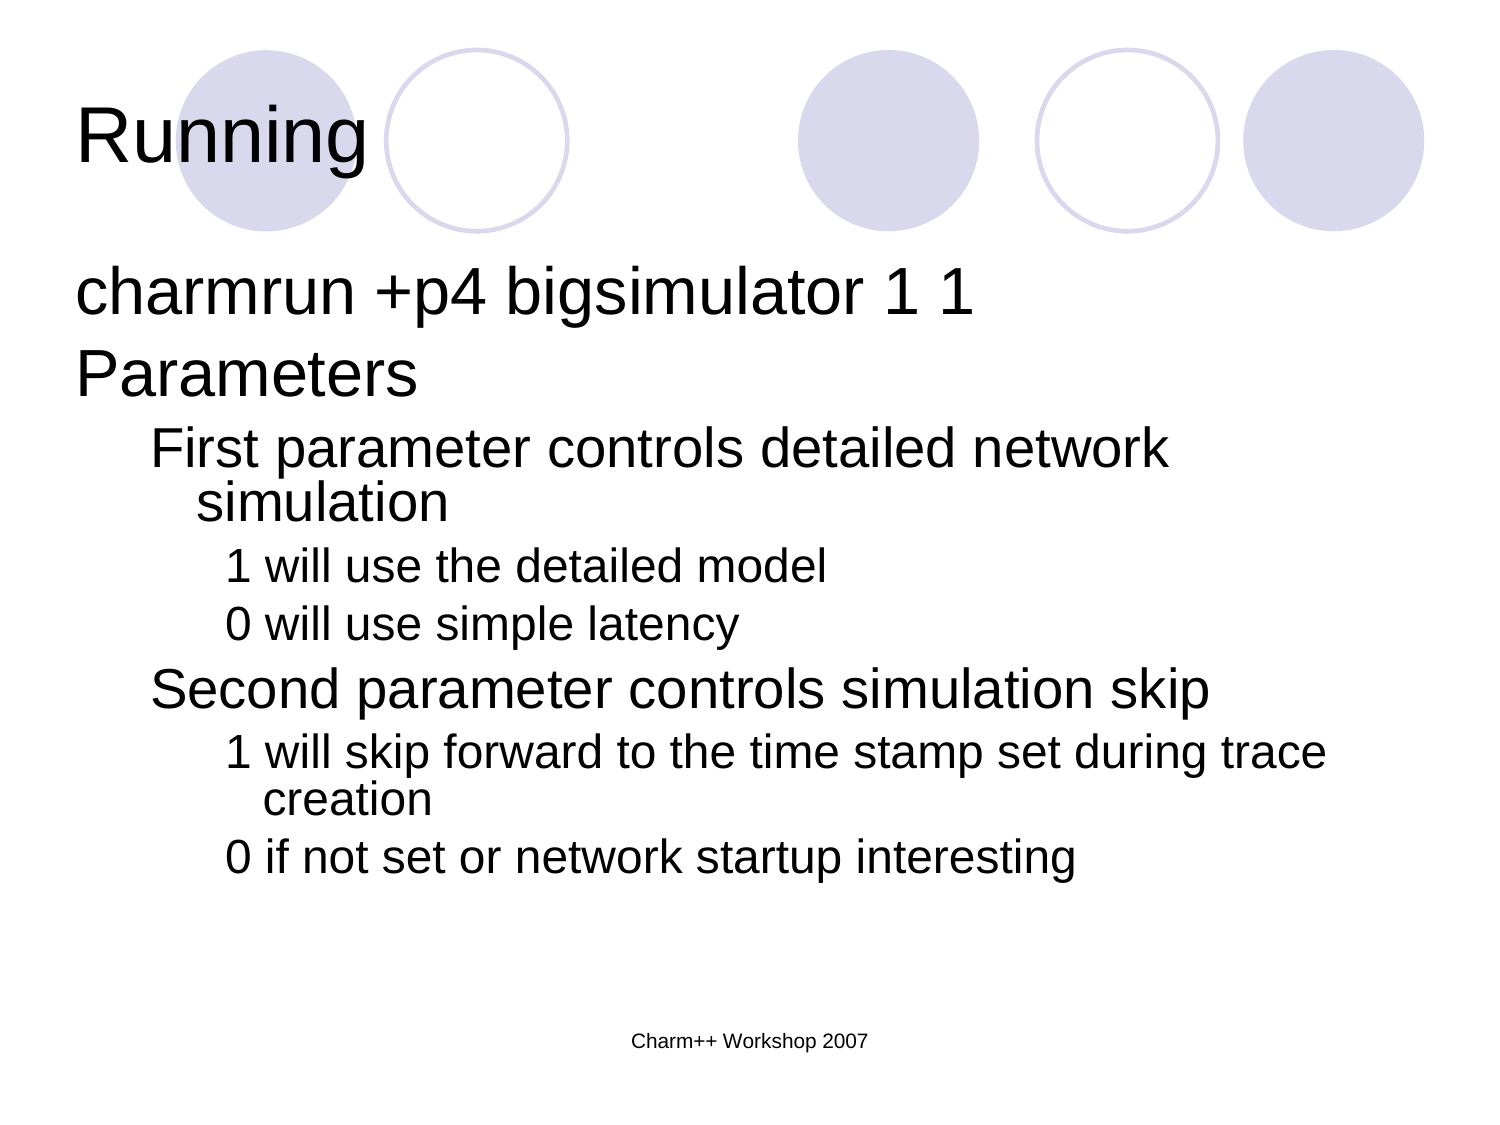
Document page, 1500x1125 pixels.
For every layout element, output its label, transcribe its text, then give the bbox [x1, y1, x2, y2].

list charmrun +p4 bigsimulator 1 1 Parameters First parameter controls detailed network simulation 1 will use the detailed model 0 will use simple latency Second parameter controls simulation skip 1 will skip forward to the time stamp set during trace creation 0 if not set or network startup interesting [75, 262, 1426, 1007]
title Running [75, 45, 1426, 233]
